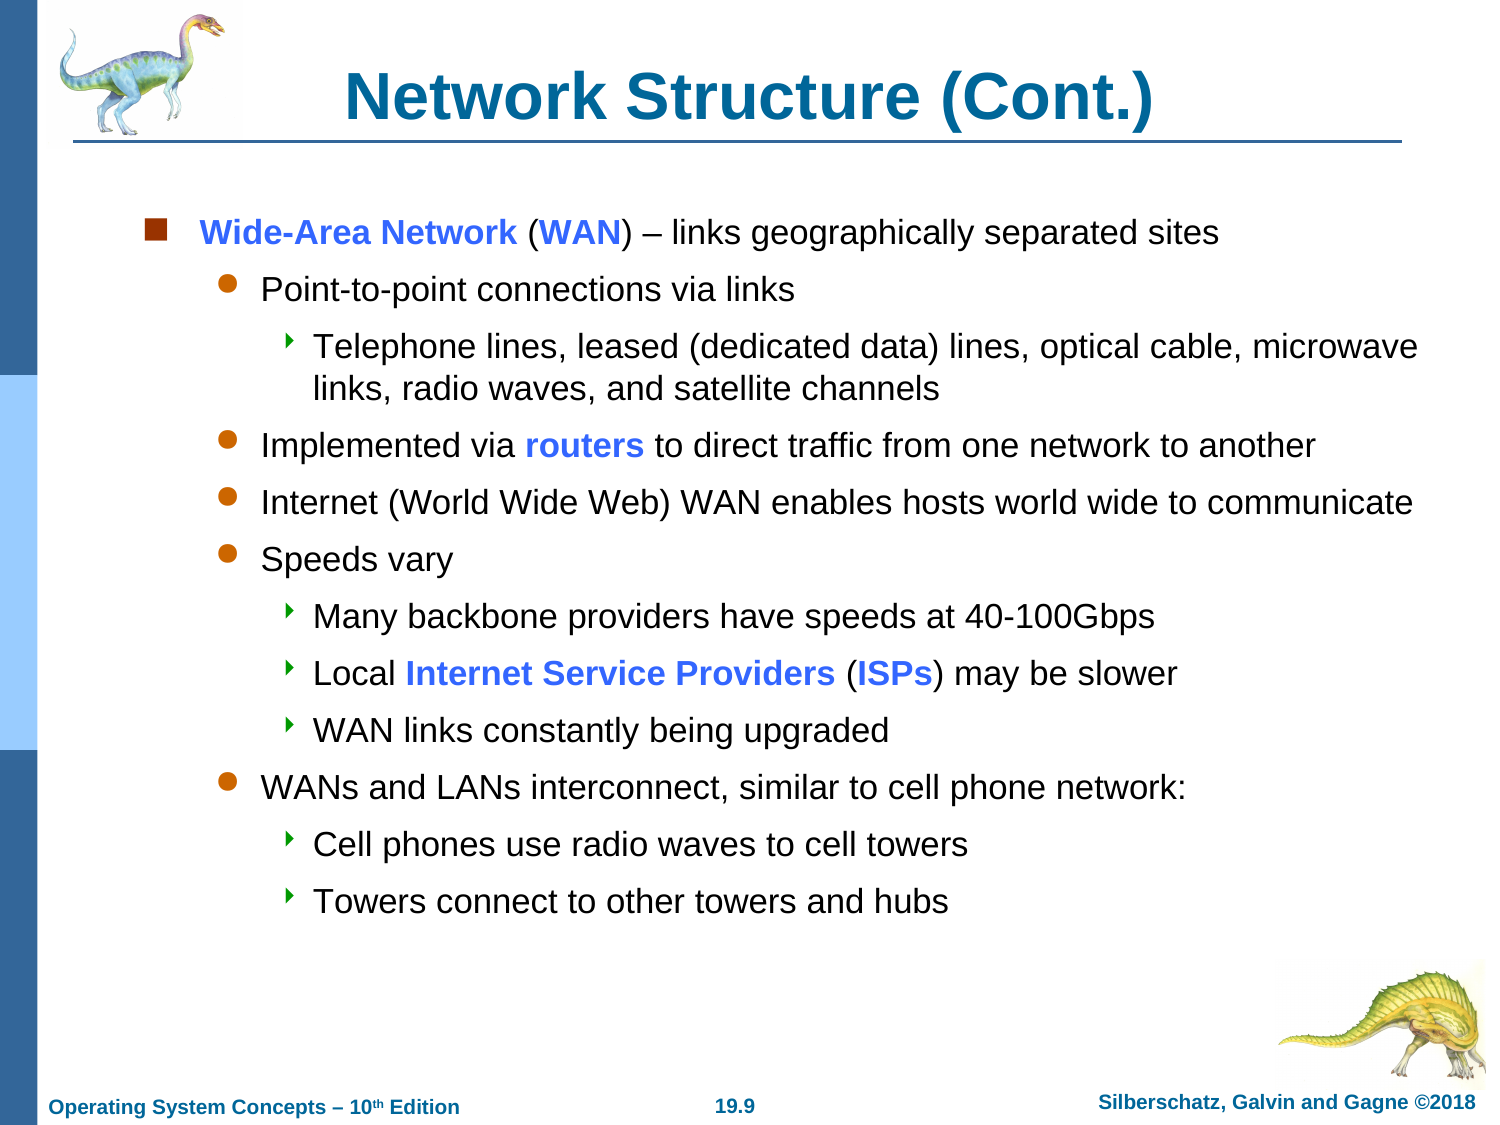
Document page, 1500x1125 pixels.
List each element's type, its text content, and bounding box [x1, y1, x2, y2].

picture [46, 0, 243, 149]
picture [1275, 959, 1486, 1090]
picture [1415, 1094, 1423, 1099]
title Network Structure (Cont.) [75, 45, 1426, 141]
list Wide-Area Network (WAN) – links geographically separated sites Point-to-point connections via links Telephone lines, leased (dedicated data) lines, optical cable, microwave links, radio waves, and satellite channels Implemented via routers to direct traffic from one network to another Internet (World Wide Web) WAN enables hosts world wide to communicate Speeds vary Many backbone providers have speeds at 40-100Gbps Local Internet Service Providers (ISPs) may be slower WAN links constantly being upgraded WANs and LANs interconnect, similar to cell phone network: Cell phones use radio waves to cell towers Towers connect to other towers and hubs [132, 202, 1438, 946]
